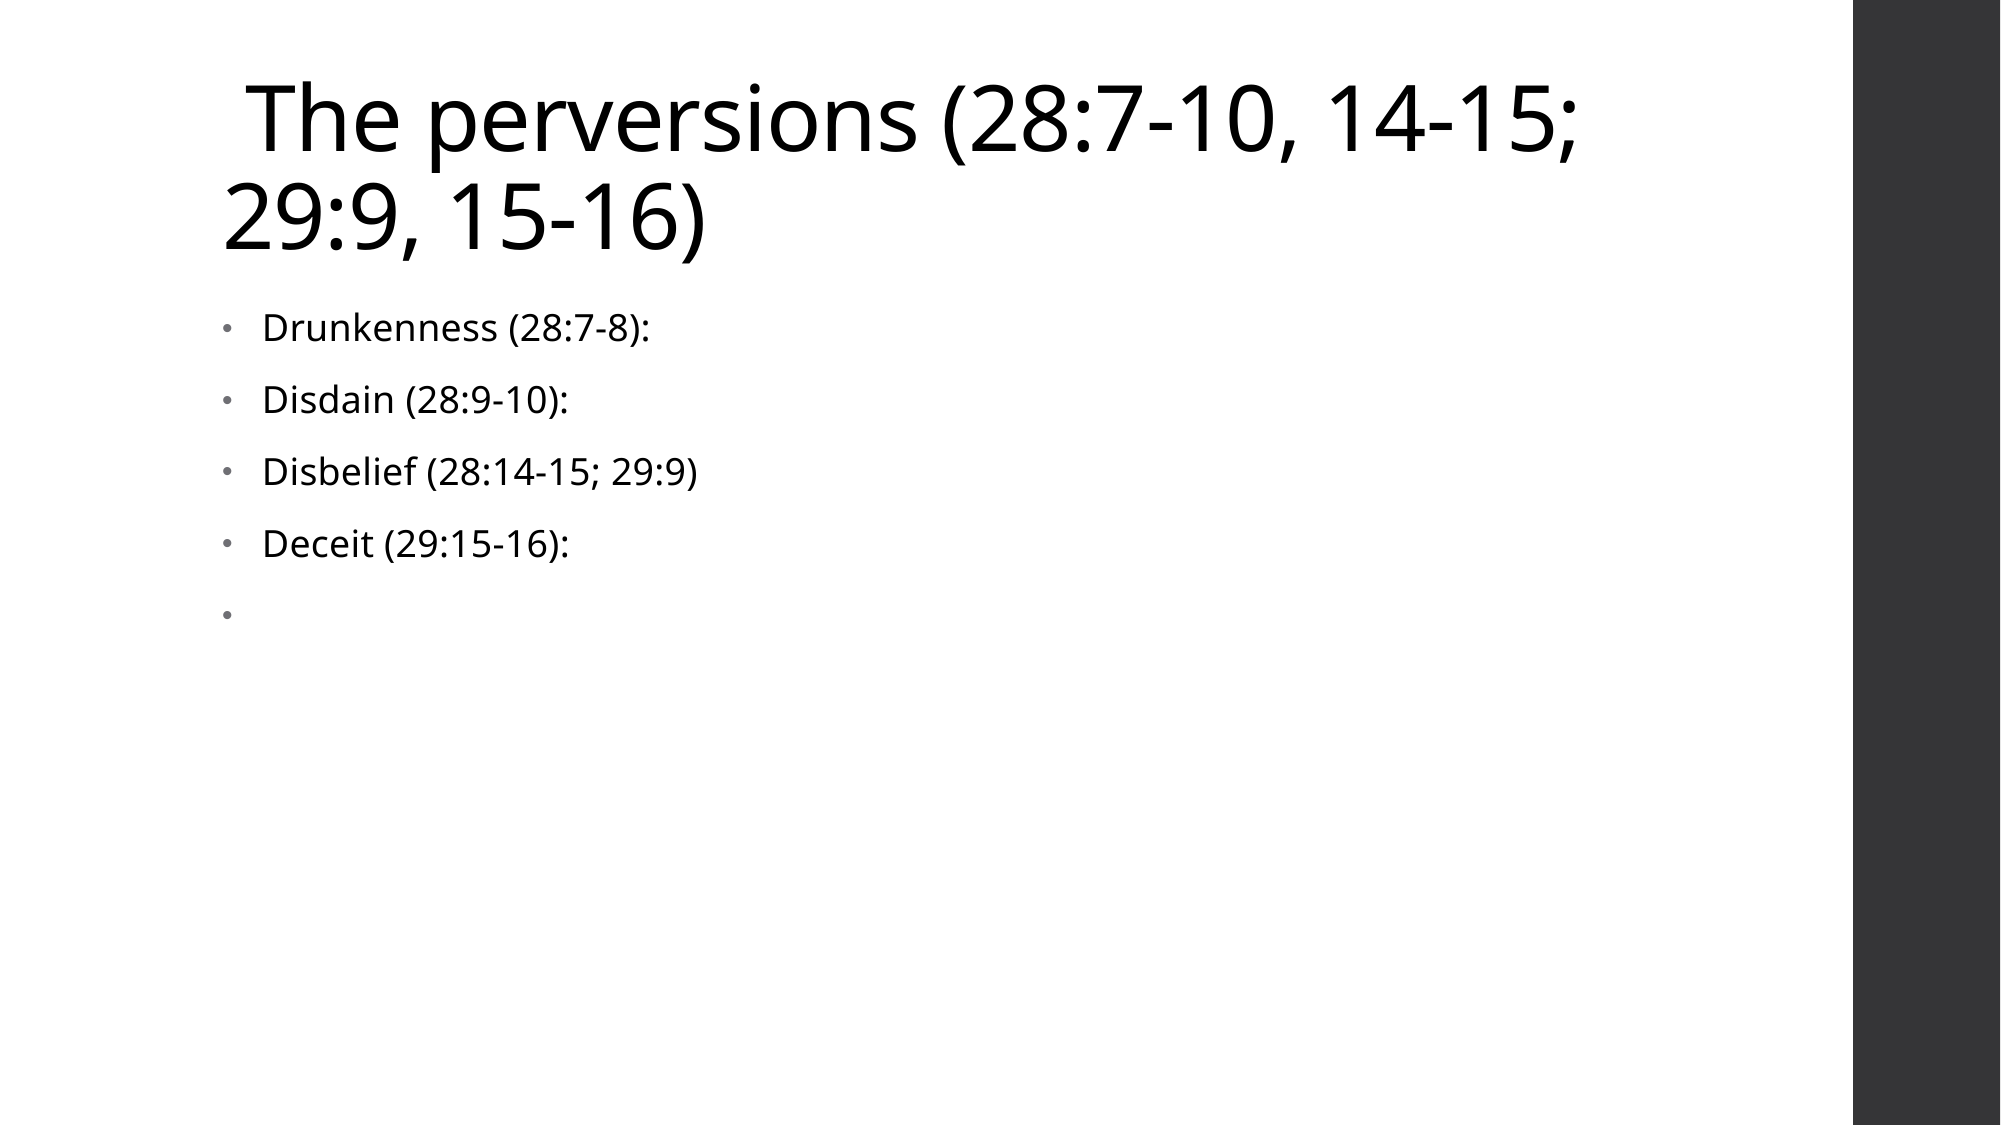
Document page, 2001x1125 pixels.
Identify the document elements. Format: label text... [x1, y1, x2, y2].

title The perversions (28:7-10, 14-15; 29:9, 15-16) [206, 60, 1797, 278]
list Drunkenness (28:7-8): Disdain (28:9-10): Disbelief (28:14-15; 29:9) Deceit (29:15-16): [206, 299, 1617, 1014]
